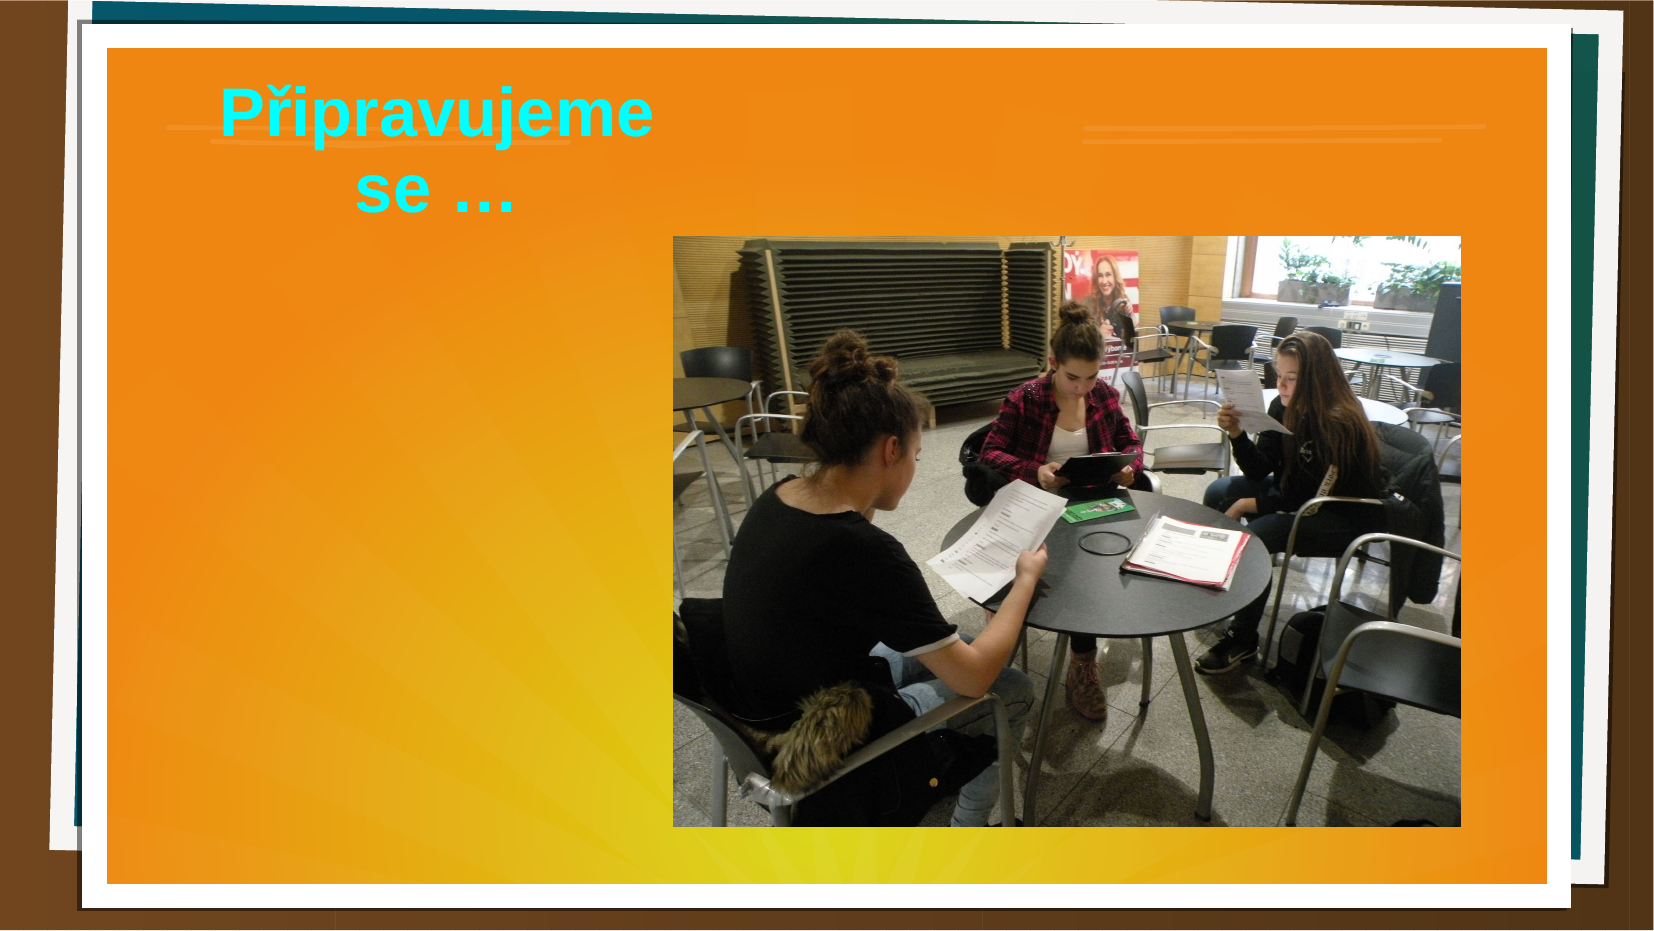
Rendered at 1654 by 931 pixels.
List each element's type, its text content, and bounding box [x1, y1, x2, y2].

picture [673, 236, 1461, 827]
title Připravujeme se … [177, 74, 697, 228]
